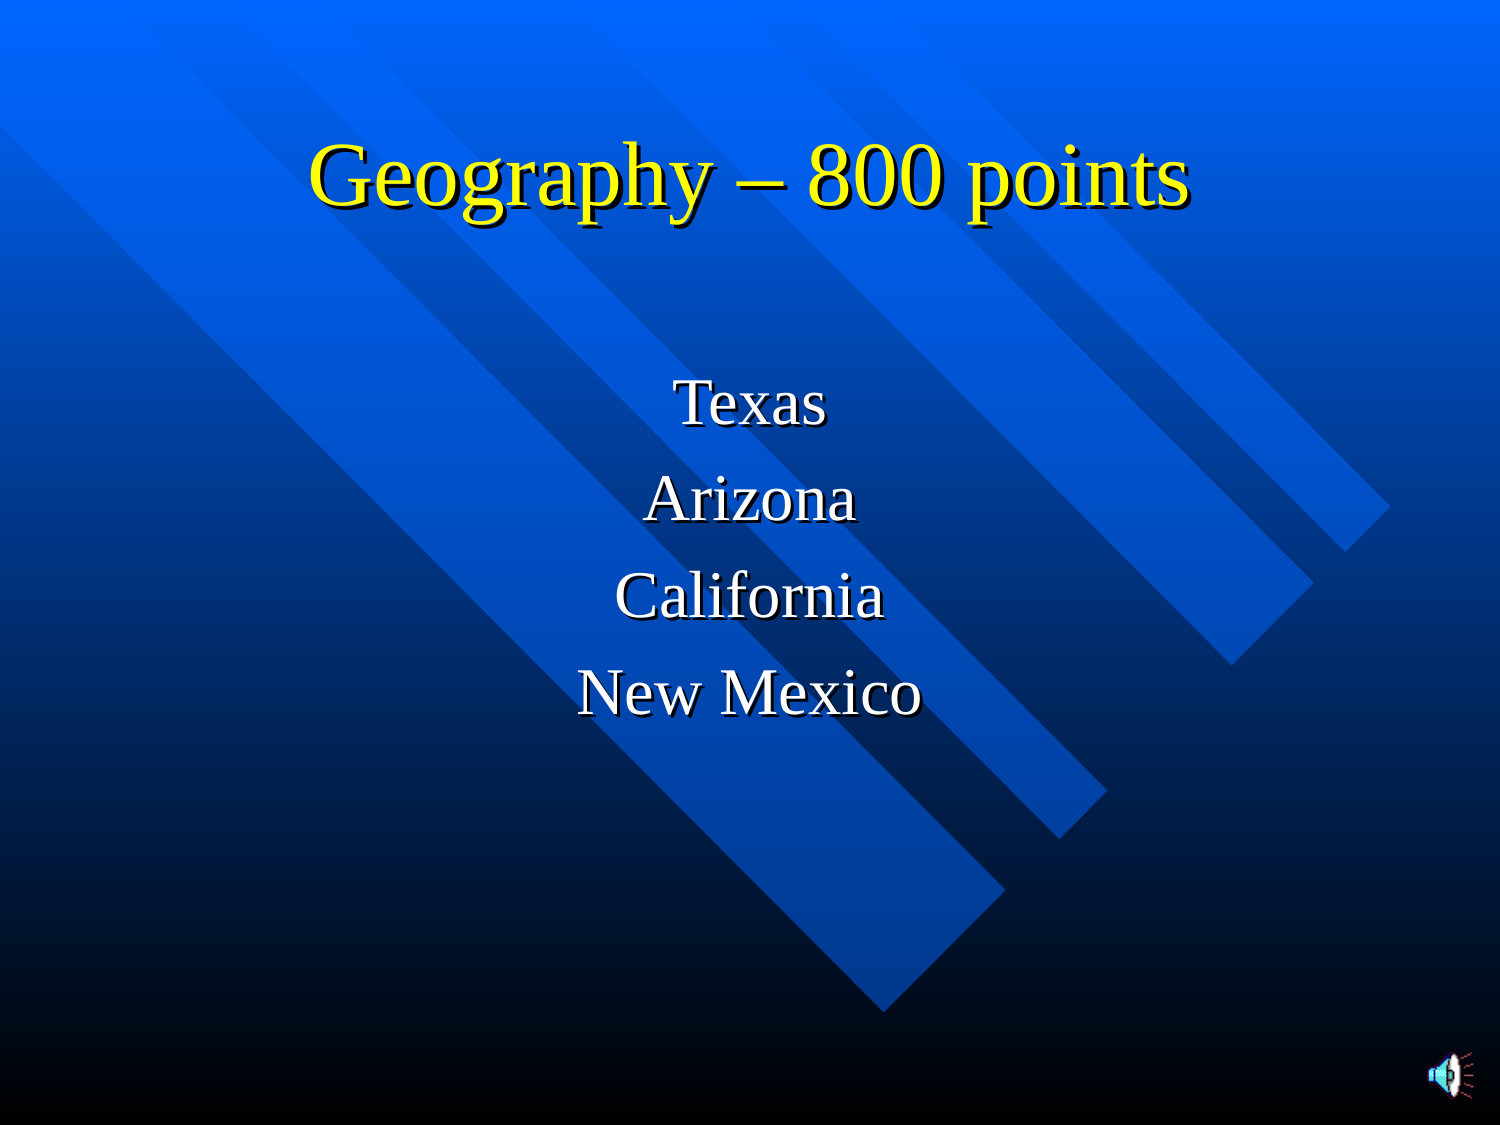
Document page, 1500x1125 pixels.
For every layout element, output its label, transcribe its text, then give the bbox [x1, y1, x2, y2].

subtitle Texas Arizona California New Mexico [225, 350, 1276, 788]
title Geography – 800 points [112, 74, 1388, 263]
picture [1426, 1051, 1477, 1102]
